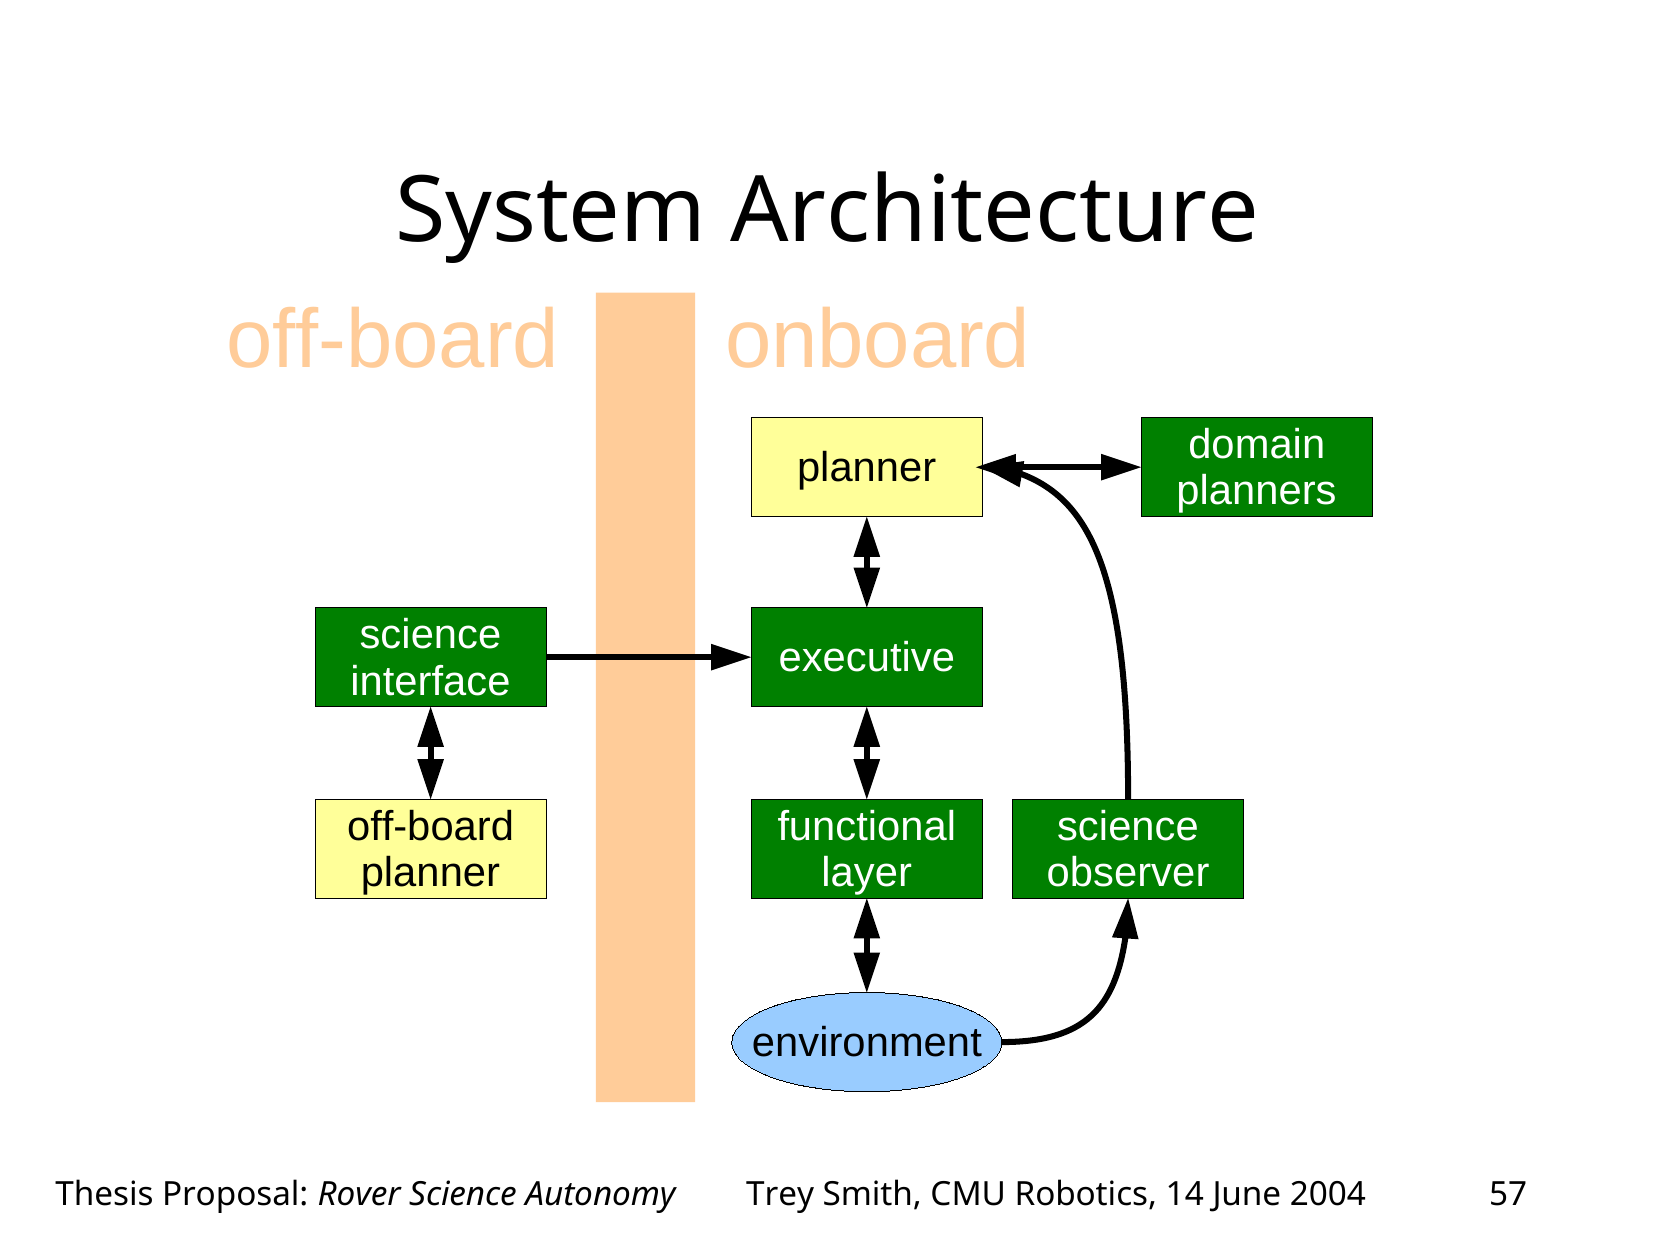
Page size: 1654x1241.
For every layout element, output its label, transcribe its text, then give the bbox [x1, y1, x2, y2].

title System Architecture [121, 102, 1534, 311]
text_box [595, 660, 696, 1103]
text_box executive [751, 607, 983, 707]
text_box [595, 292, 696, 654]
text_box science observer [1012, 799, 1244, 899]
text_box environment [731, 992, 1002, 1092]
text_box off-board [226, 292, 556, 393]
text_box domain planners [1141, 417, 1373, 517]
text_box onboard [725, 292, 1026, 393]
text_box planner [751, 417, 983, 517]
text_box functional layer [751, 799, 983, 899]
text_box off-board planner [315, 799, 547, 899]
text_box science interface [315, 607, 547, 707]
